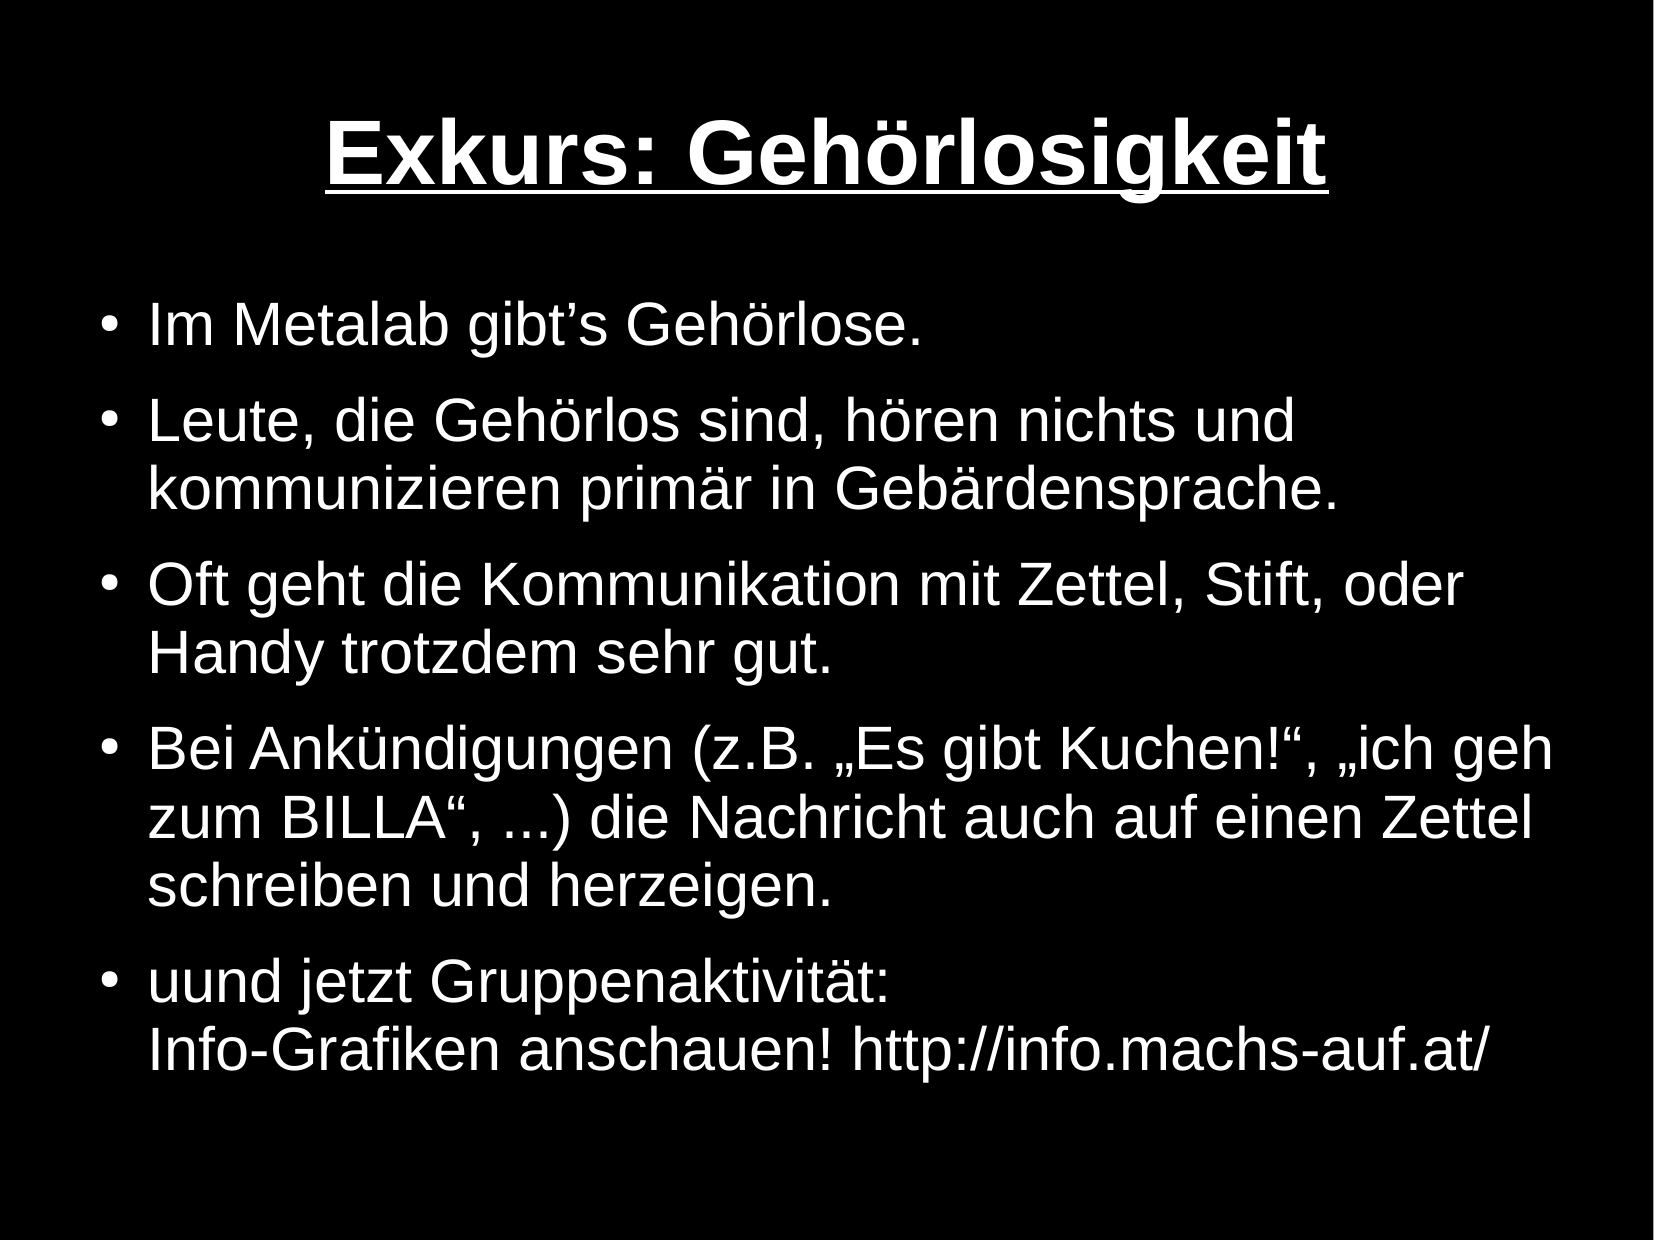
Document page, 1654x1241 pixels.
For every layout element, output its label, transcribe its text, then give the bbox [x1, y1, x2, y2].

title Exkurs: Gehörlosigkeit [82, 49, 1571, 257]
list Im Metalab gibt’s Gehörlose. Leute, die Gehörlos sind, hören nichts und kommunizieren primär in Gebärdensprache. Oft geht die Kommunikation mit Zettel, Stift, oder Handy trotzdem sehr gut. Bei Ankündigungen (z.B. „Es gibt Kuchen!“, „ich geh zum BILLA“, ...) die Nachricht auch auf einen Zettel schreiben und herzeigen. uund jetzt Gruppenaktivität: Info-Grafiken anschauen! http://info.machs-auf.at/ [82, 290, 1571, 1087]
